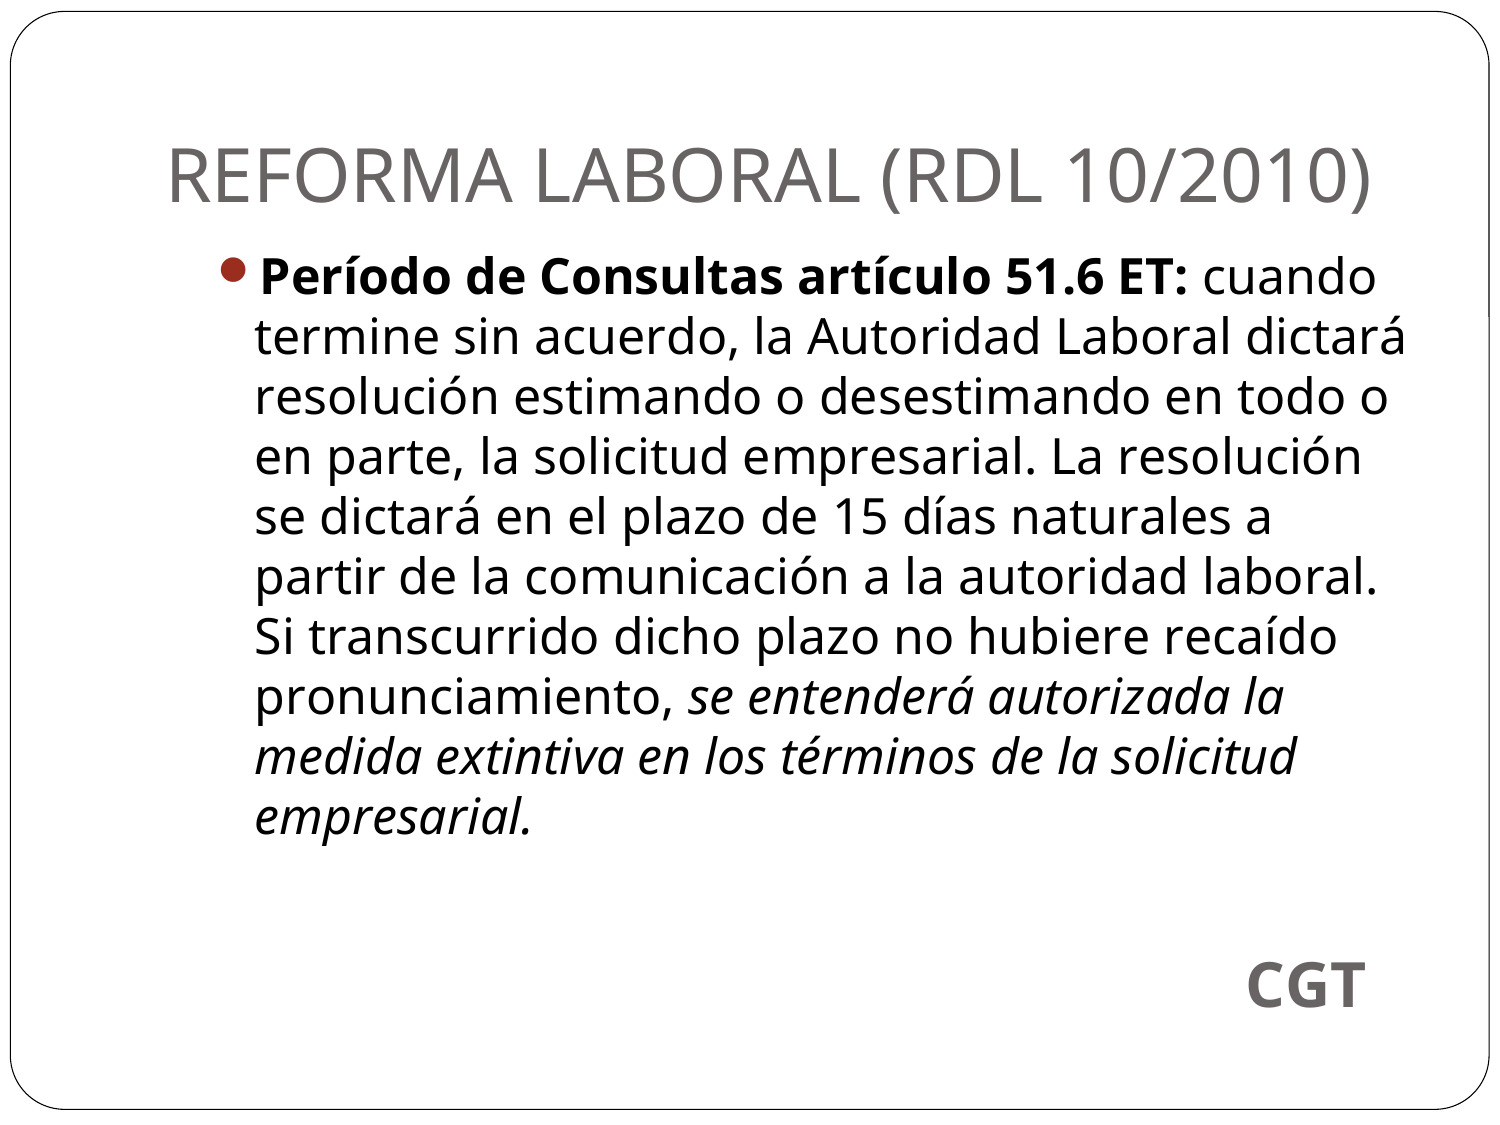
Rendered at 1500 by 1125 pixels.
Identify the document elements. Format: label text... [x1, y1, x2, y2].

title REFORMA LABORAL (RDL 10/2010) [150, 29, 1426, 233]
text_box CGT [1230, 937, 1500, 1028]
list Período de Consultas artículo 51.6 ET: cuando termine sin acuerdo, la Autoridad Laboral dictará resolución estimando o desestimando en todo o en parte, la solicitud empresarial. La resolución se dictará en el plazo de 15 días naturales a partir de la comunicación a la autoridad laboral. Si transcurrido dicho plazo no hubiere recaído pronunciamiento, se entenderá autorizada la medida extintiva en los términos de la solicitud empresarial. [150, 237, 1426, 988]
